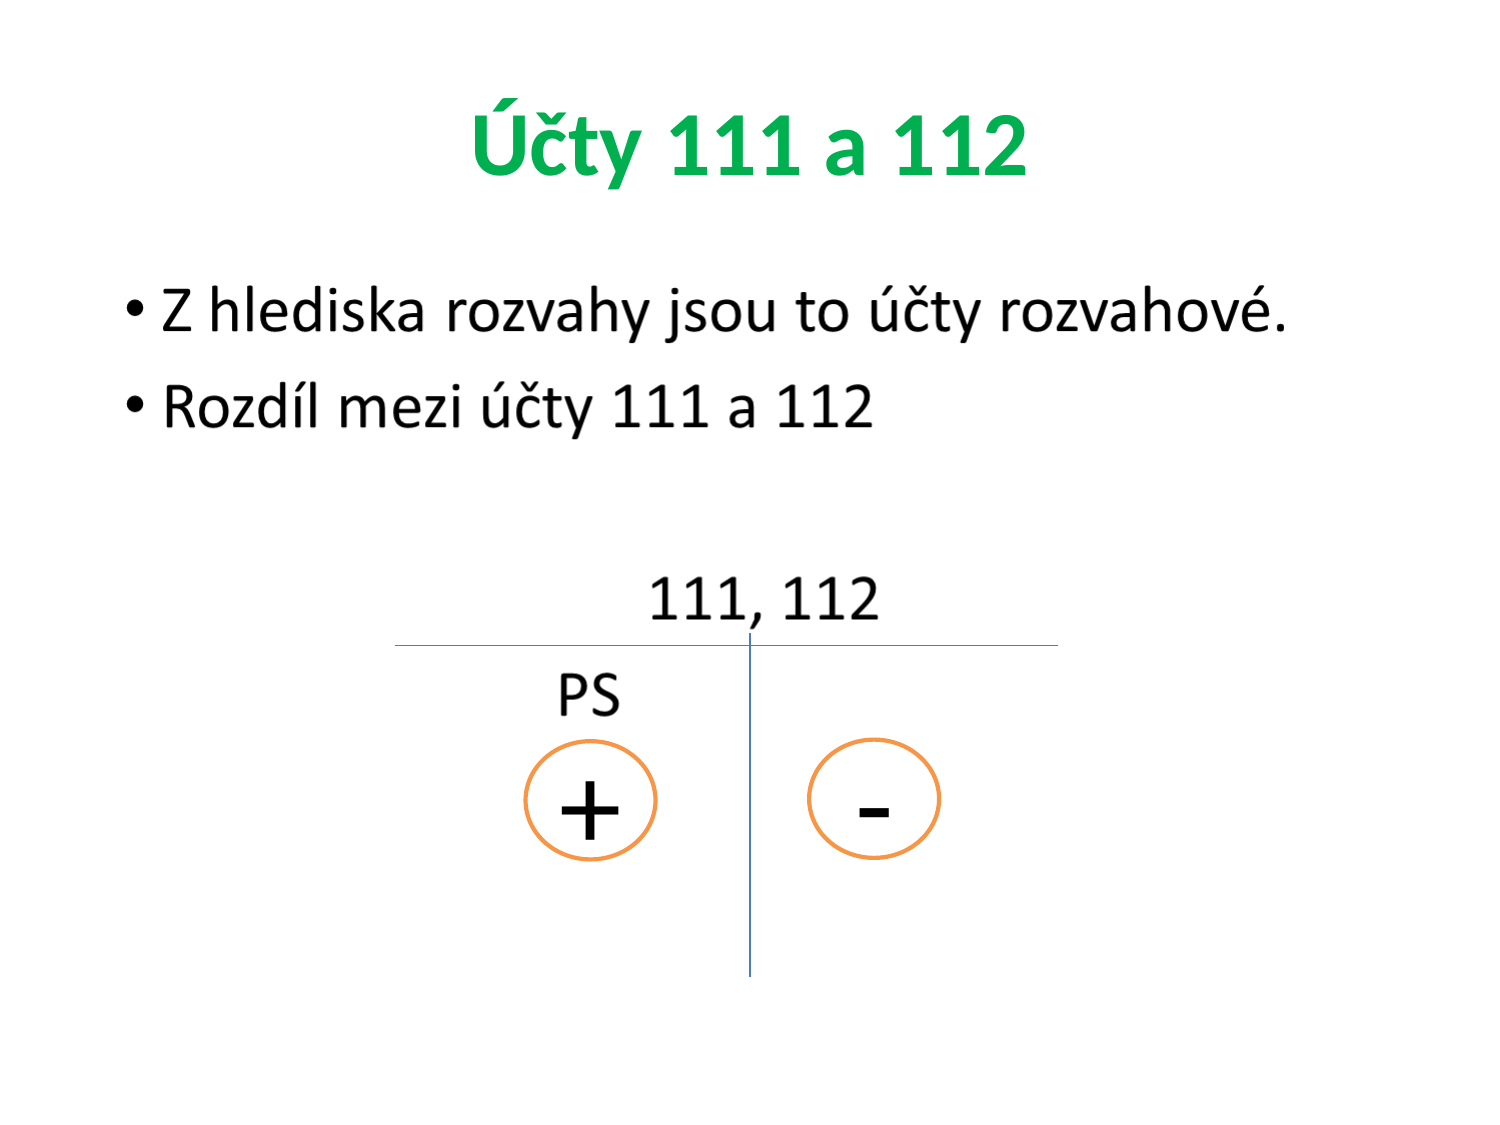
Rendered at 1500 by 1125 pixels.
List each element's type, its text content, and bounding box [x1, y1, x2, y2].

text_box + [525, 741, 656, 860]
text_box [75, 249, 1426, 1006]
title Účty 111 a 112 [75, 45, 1426, 233]
text_box - [809, 739, 940, 858]
